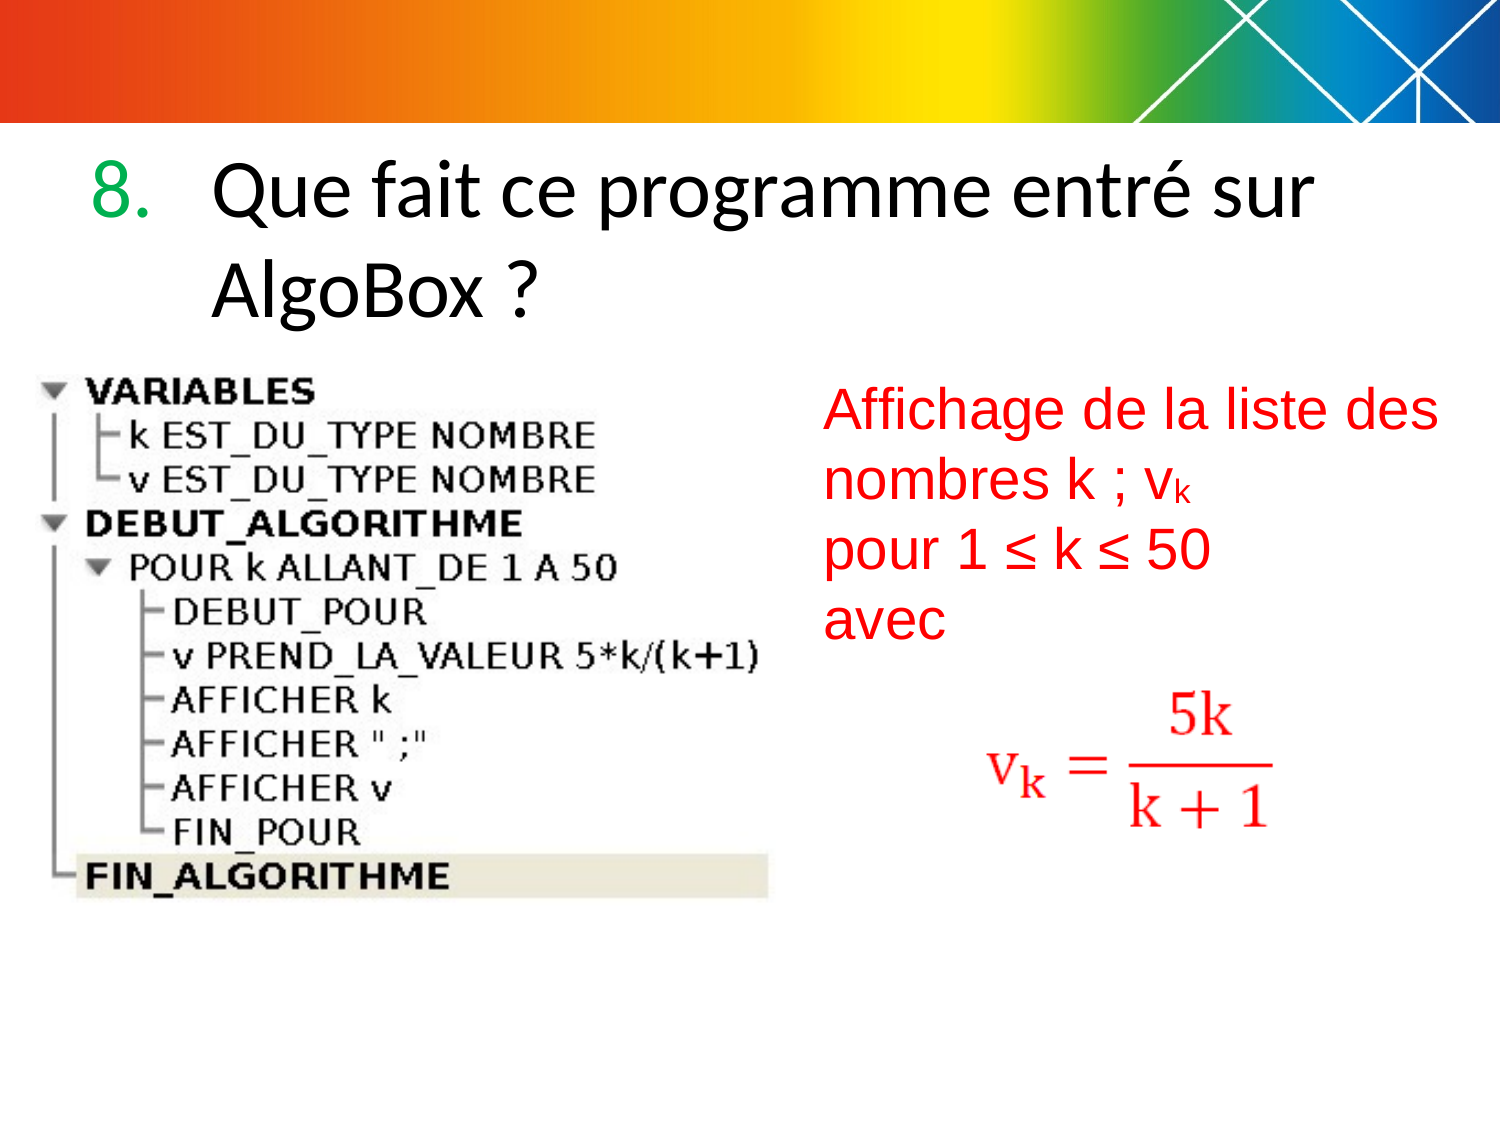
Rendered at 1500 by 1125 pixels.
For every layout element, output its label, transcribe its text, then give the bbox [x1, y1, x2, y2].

picture [0, 0, 1359, 123]
picture [1340, 0, 1500, 123]
picture [35, 374, 782, 915]
text_box Affichage de la liste des nombres k ; vk pour 1 ≤ k ≤ 50 avec [808, 363, 1465, 729]
picture [970, 679, 1290, 844]
title Que fait ce programme entré sur AlgoBox ? [75, 126, 1426, 342]
